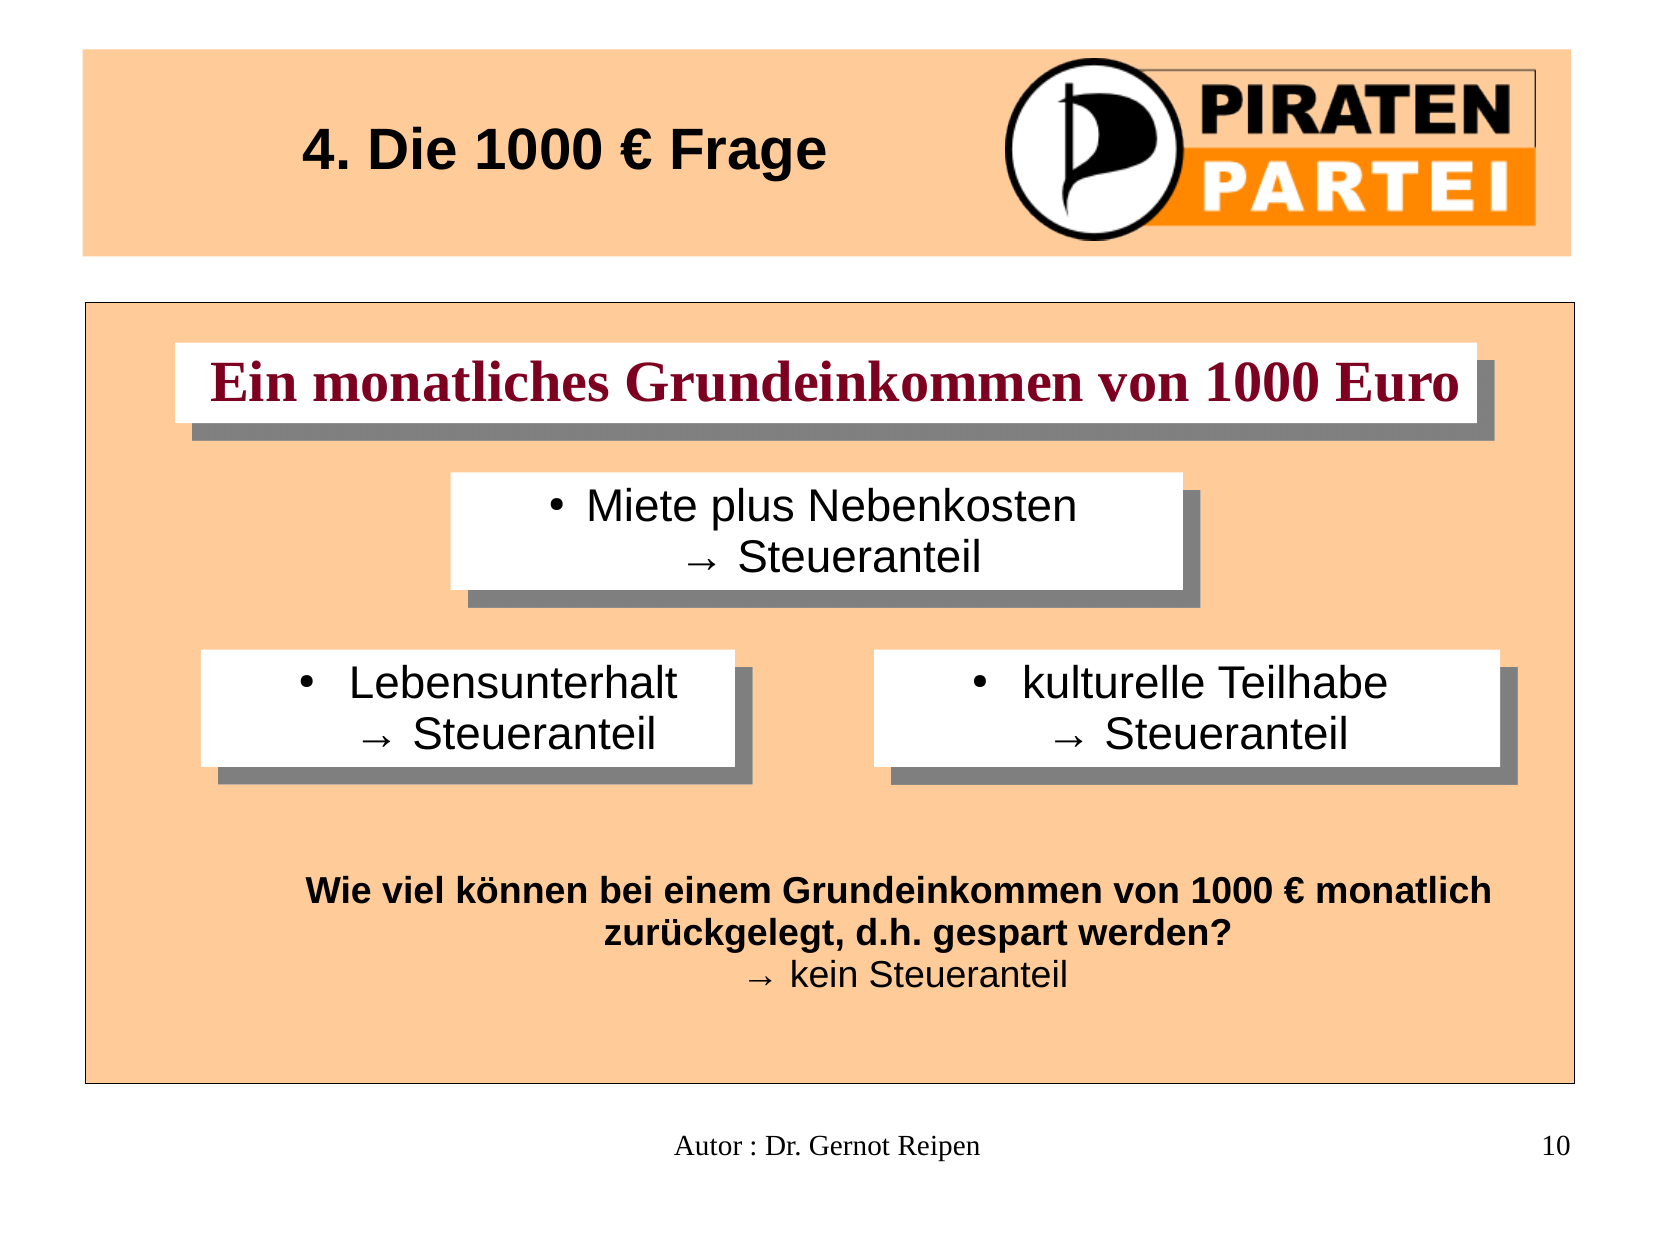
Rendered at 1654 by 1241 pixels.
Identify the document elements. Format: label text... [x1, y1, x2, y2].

title [82, 49, 1571, 257]
text_box Miete plus Nebenkosten → Steueranteil [450, 472, 1183, 590]
text_box 4. Die 1000 € Frage [112, 52, 982, 247]
picture [1005, 58, 1536, 241]
text_box Wie viel können bei einem Grundeinkommen von 1000 € monatlich zurückgelegt, d.h. gespart werden? → kein Steueranteil [200, 862, 1524, 1007]
text_box Lebensunterhalt → Steueranteil [200, 649, 735, 767]
text_box Ein monatliches Grundeinkommen von 1000 Euro [175, 342, 1477, 424]
text_box [85, 302, 1575, 1084]
text_box kulturelle Teilhabe → Steueranteil [874, 649, 1501, 767]
